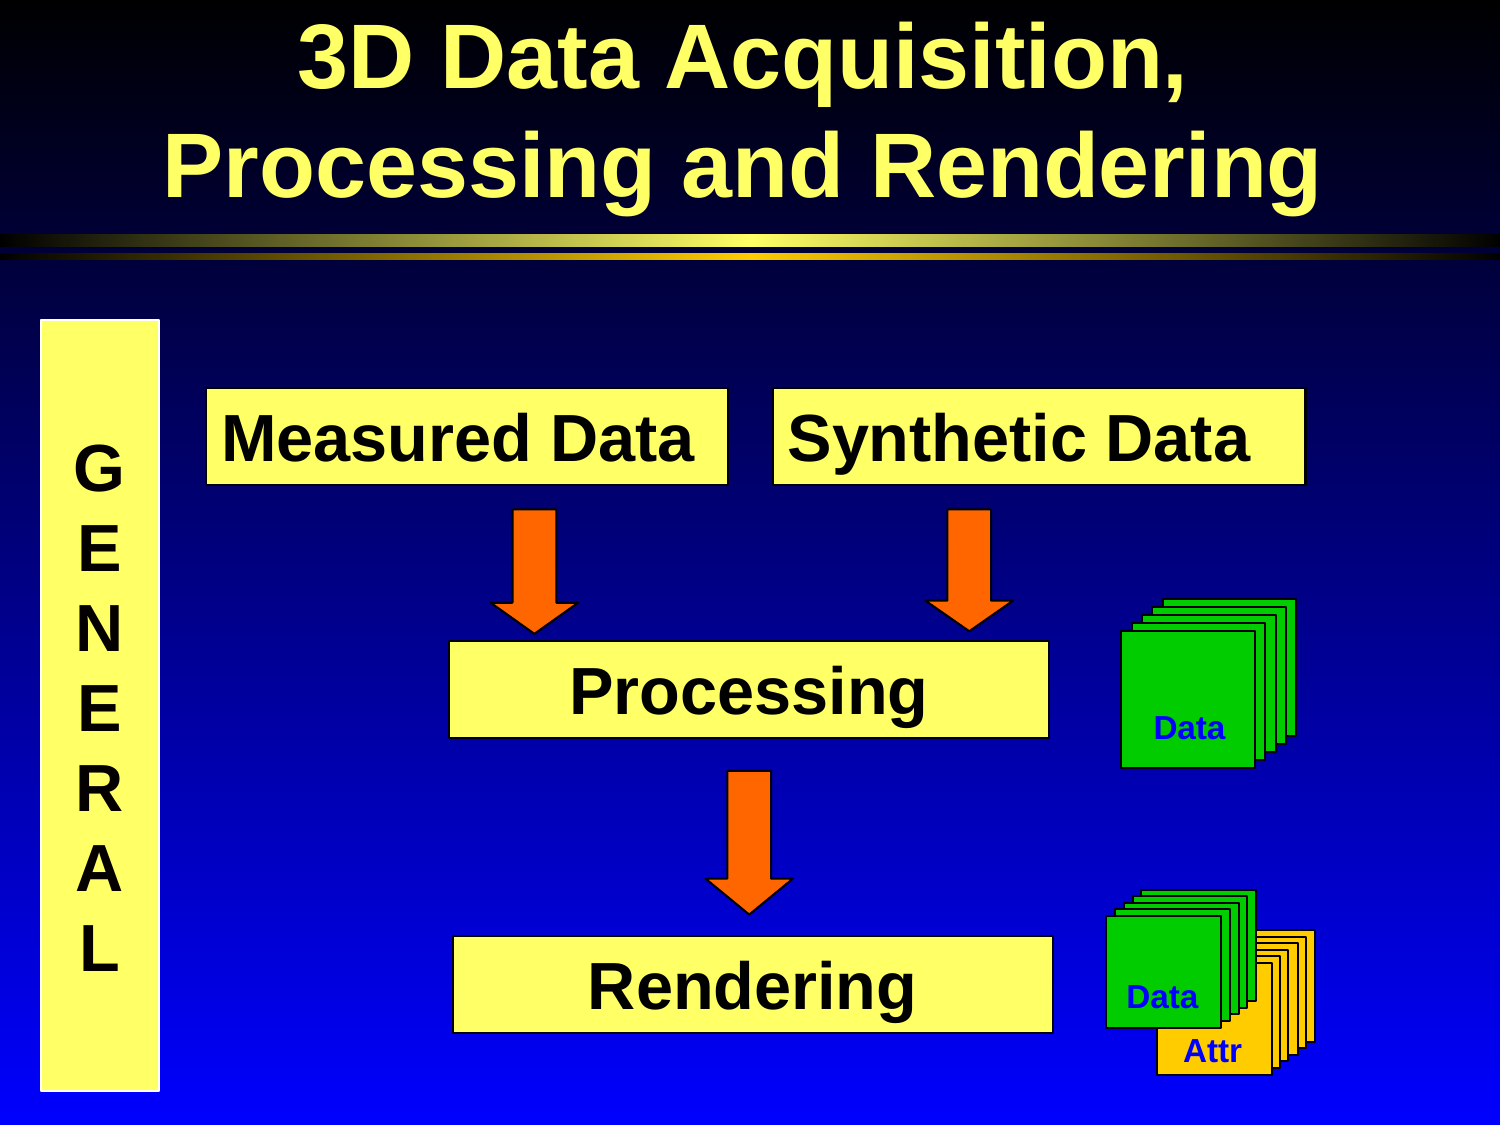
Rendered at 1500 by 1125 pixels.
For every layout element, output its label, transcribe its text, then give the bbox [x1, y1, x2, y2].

text_box [1121, 763, 1255, 769]
text_box Rendering [452, 935, 1053, 1034]
text_box Data [1100, 975, 1225, 1021]
text_box Data [1117, 706, 1262, 763]
text_box G E N E R A L [40, 320, 160, 1091]
text_box Attr [1150, 1030, 1275, 1076]
text_box Synthetic Data [772, 387, 1306, 486]
text_box [925, 509, 1014, 632]
text_box Measured Data [206, 387, 729, 486]
text_box [1121, 598, 1297, 761]
text_box [1106, 889, 1316, 1068]
text_box [490, 509, 579, 634]
text_box [705, 770, 793, 915]
text_box Processing [449, 640, 1050, 739]
title 3D Data Acquisition, Processing and Rendering [99, 0, 1388, 225]
